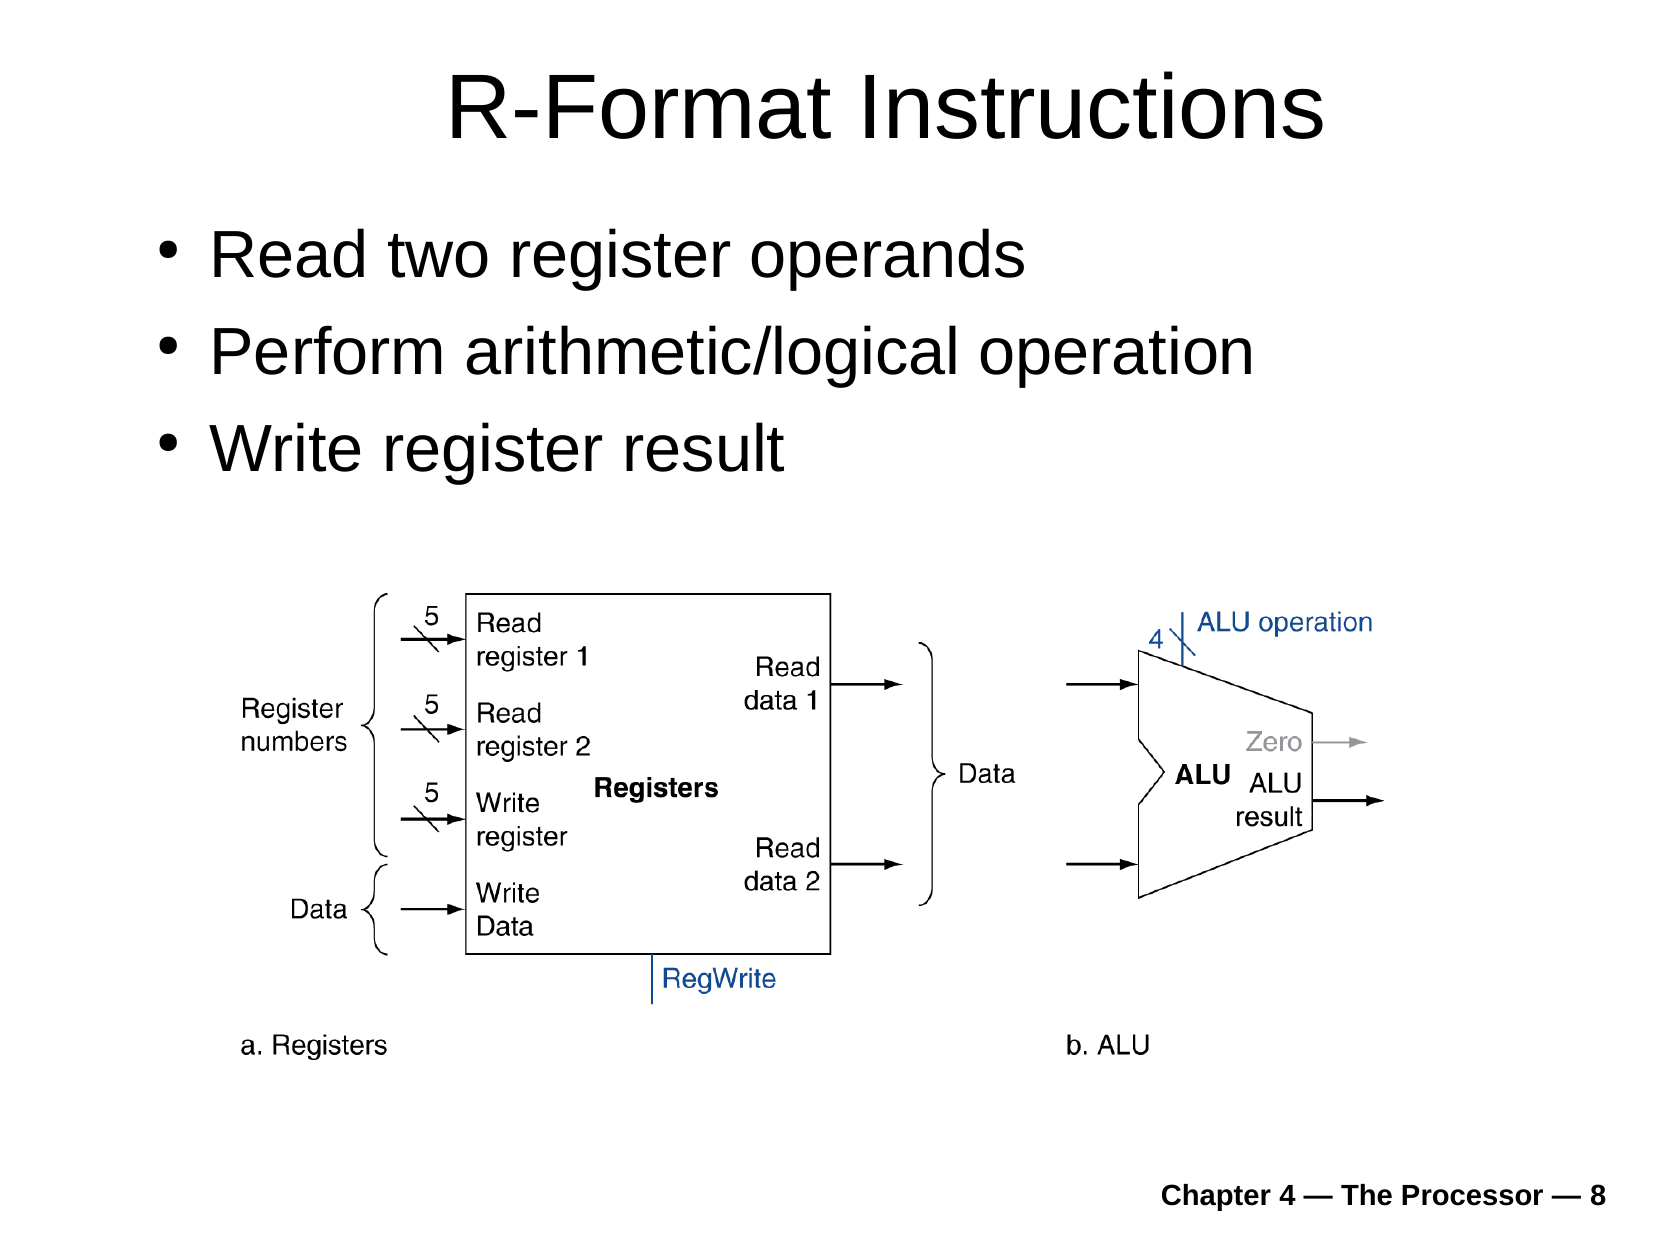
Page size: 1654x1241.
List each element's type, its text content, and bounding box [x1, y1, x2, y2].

picture [240, 593, 1384, 1060]
list Read two register operands Perform arithmetic/logical operation Write register result [123, 203, 1620, 551]
title R-Format Instructions [123, 26, 1618, 165]
text_box Chapter 4 — The Processor — <number> [305, 1153, 1622, 1219]
